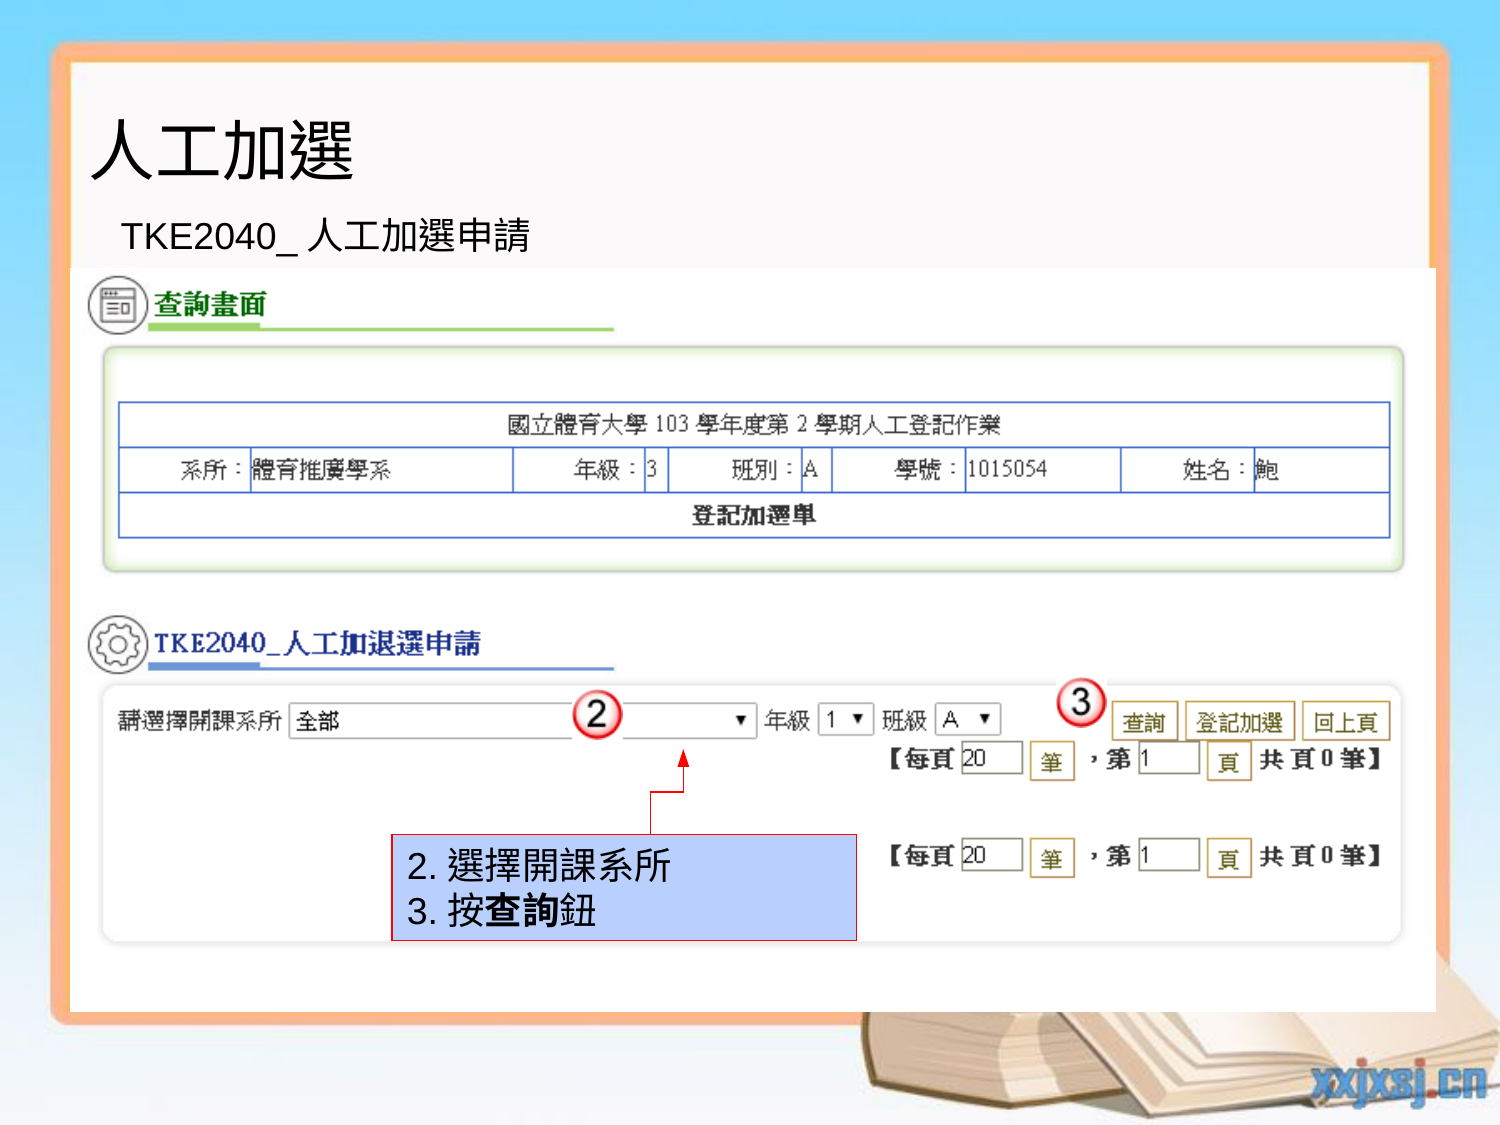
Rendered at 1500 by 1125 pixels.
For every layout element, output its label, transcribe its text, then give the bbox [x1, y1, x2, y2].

text_box 人工加選 [73, 76, 1424, 222]
text_box TKE2040_人工加選申請 [105, 204, 542, 266]
picture [0, 0, 1500, 1125]
text_box 2.選擇開課系所 3.按查詢鈕 [391, 834, 857, 941]
